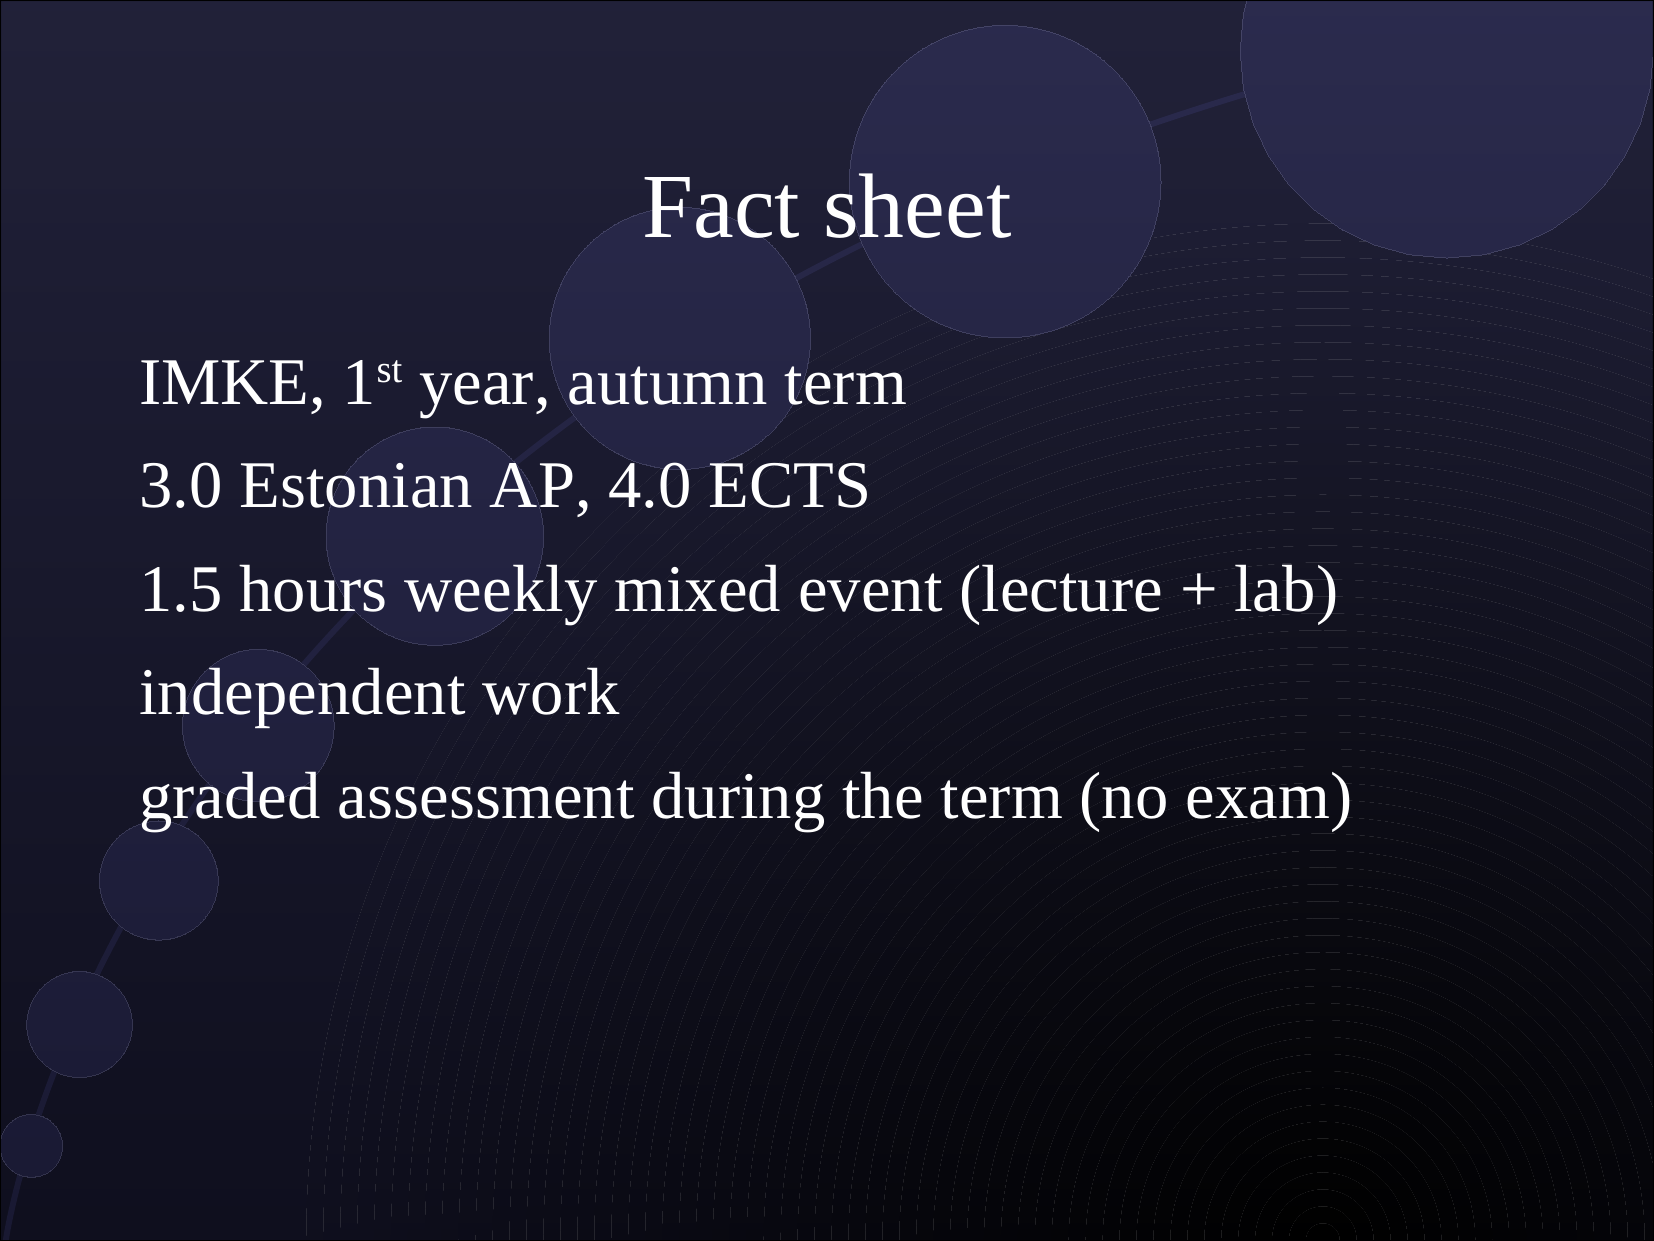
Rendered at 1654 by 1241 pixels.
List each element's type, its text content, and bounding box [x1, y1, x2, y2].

list IMKE, 1st year, autumn term 3.0 Estonian AP, 4.0 ECTS 1.5 hours weekly mixed event (lecture + lab) independent work graded assessment during the term (no exam) [121, 344, 1534, 1127]
title Fact sheet [121, 102, 1534, 311]
